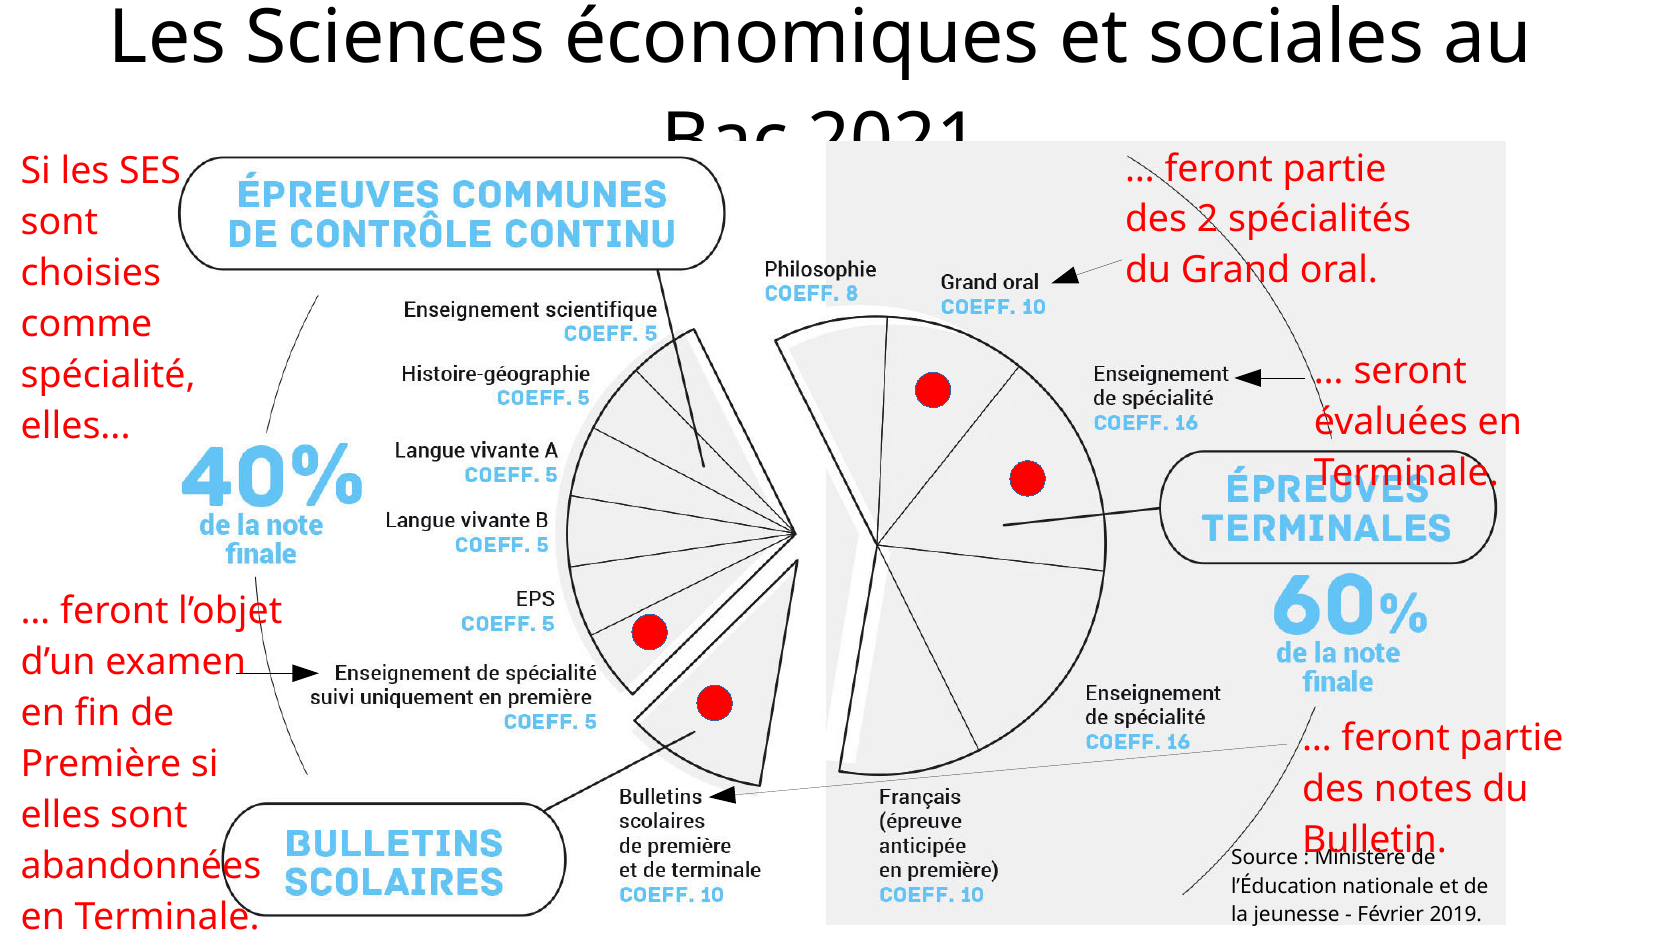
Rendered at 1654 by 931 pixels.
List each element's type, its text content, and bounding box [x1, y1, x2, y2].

picture [202, 919, 212, 925]
text_box Source : Ministère de l’Éducation nationale et de la jeunesse - Février 2019. [1216, 835, 1506, 922]
text_box … feront l’objet d’un examen en fin de Première si elles sont abandonnées en Terminale. [5, 576, 302, 851]
picture [1309, 828, 1320, 835]
text_box [631, 614, 668, 650]
text_box … feront partie des notes du Bulletin. [1287, 702, 1642, 812]
text_box [696, 685, 733, 721]
picture [234, 911, 244, 917]
title Les Sciences économiques et sociales au Bac 2021 [47, 41, 1595, 128]
text_box [1009, 460, 1046, 497]
text_box … seront évaluées en Terminale. [1299, 335, 1619, 438]
text_box Si les SES sont choisies comme spécialité, elles... [5, 135, 219, 411]
picture [165, 141, 1506, 925]
text_box [915, 372, 951, 408]
picture [180, 911, 191, 925]
text_box … feront partie des 2 spécialités du Grand oral. [1110, 133, 1465, 279]
